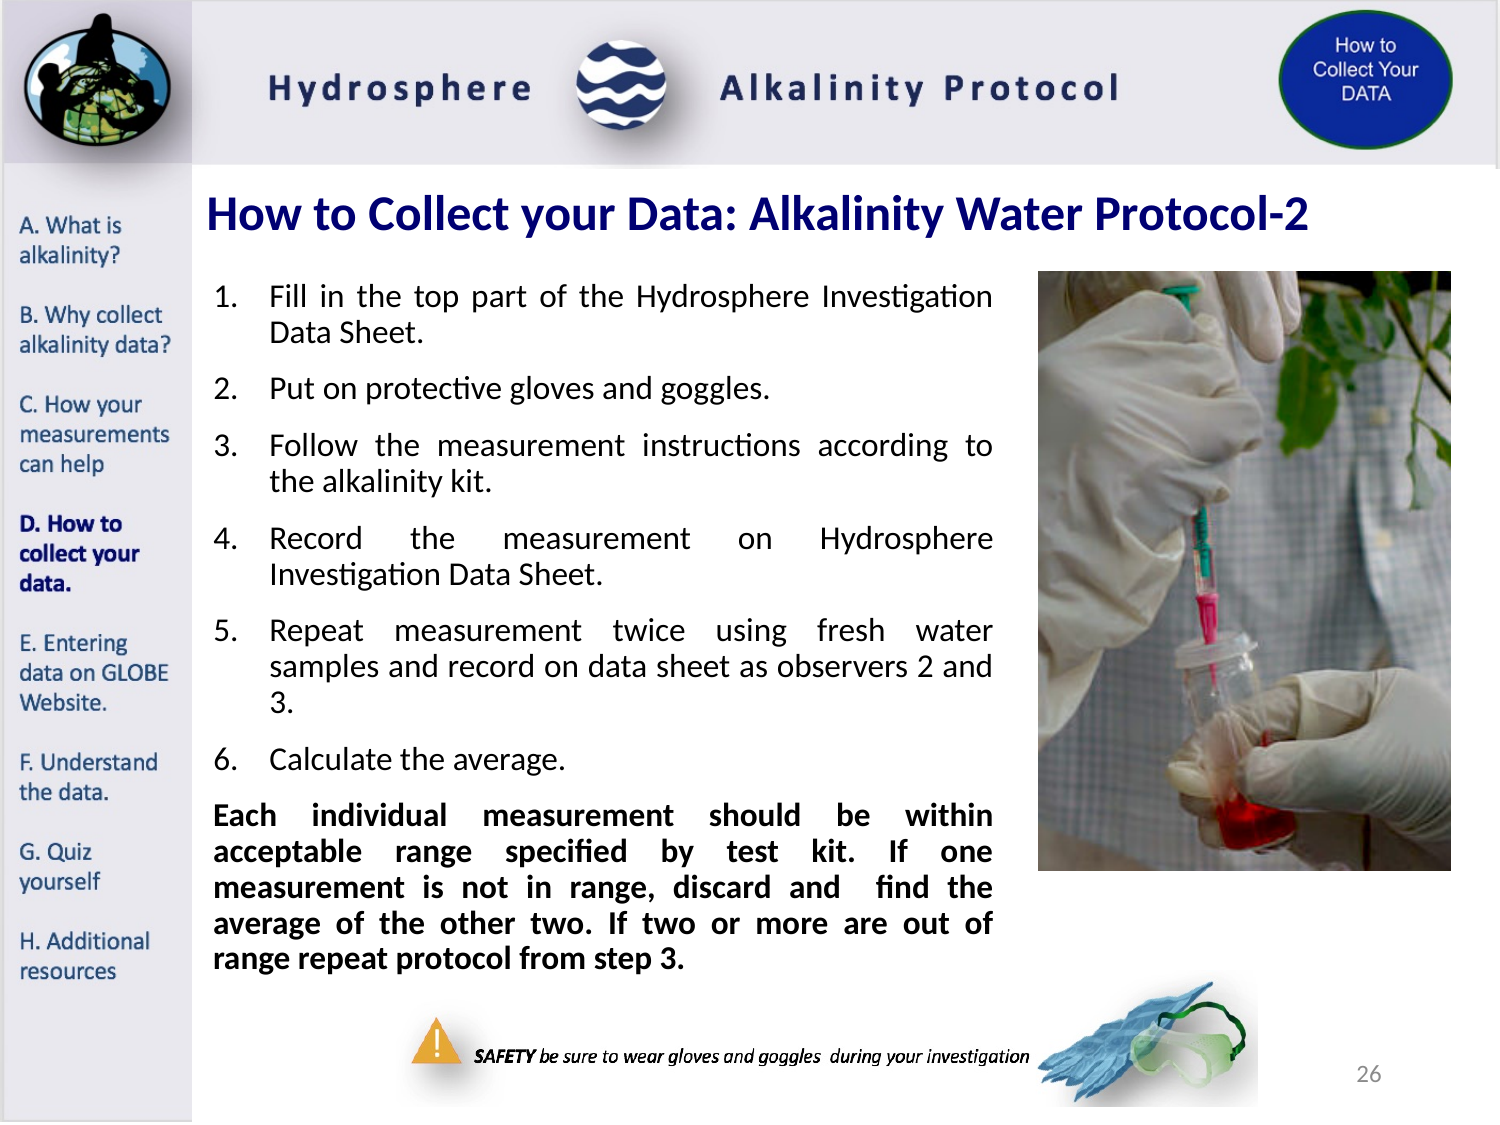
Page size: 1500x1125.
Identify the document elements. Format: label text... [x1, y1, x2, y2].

picture [1038, 271, 1451, 872]
picture [396, 970, 1258, 1107]
picture [0, 0, 1500, 1123]
title How to Collect your Data: Alkalinity Water Protocol-2 [191, 168, 1486, 261]
slide_number <number> [1059, 1042, 1397, 1103]
list Fill in the top part of the Hydrosphere Investigation Data Sheet. Put on protective gloves and goggles. Follow the measurement instructions according to the alkalinity kit. Record the measurement on Hydrosphere Investigation Data Sheet. Repeat measurement twice using fresh water samples and record on data sheet as observers 2 and 3. Calculate the average. Each individual measurement should be within acceptable range specified by test kit. If one measurement is not in range, discard and find the average of the other two. If two or more are out of range repeat protocol from step 3. [198, 271, 1010, 1103]
